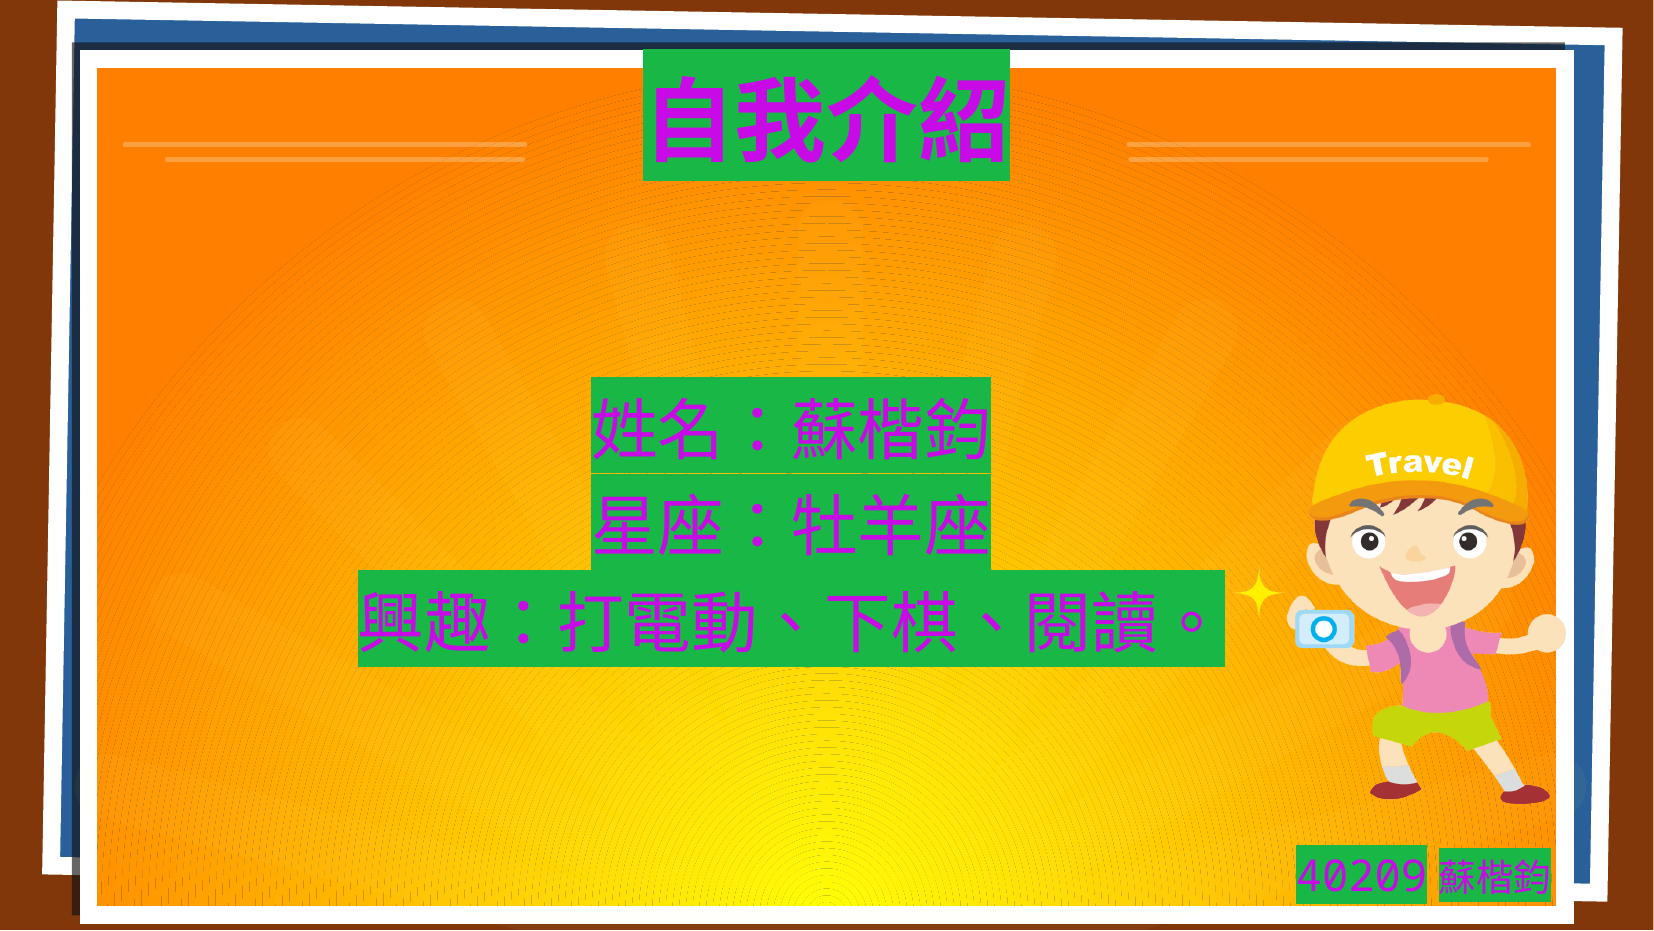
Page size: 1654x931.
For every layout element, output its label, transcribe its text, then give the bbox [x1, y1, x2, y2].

subtitle 姓名：蘇楷鈞 星座：牡羊座 興趣：打電動、下棋、閱讀。 [47, 206, 1536, 747]
text_box 40209蘇楷鈞 [1281, 837, 1543, 902]
picture [1229, 394, 1566, 804]
title 自我介紹 [82, 37, 1571, 193]
